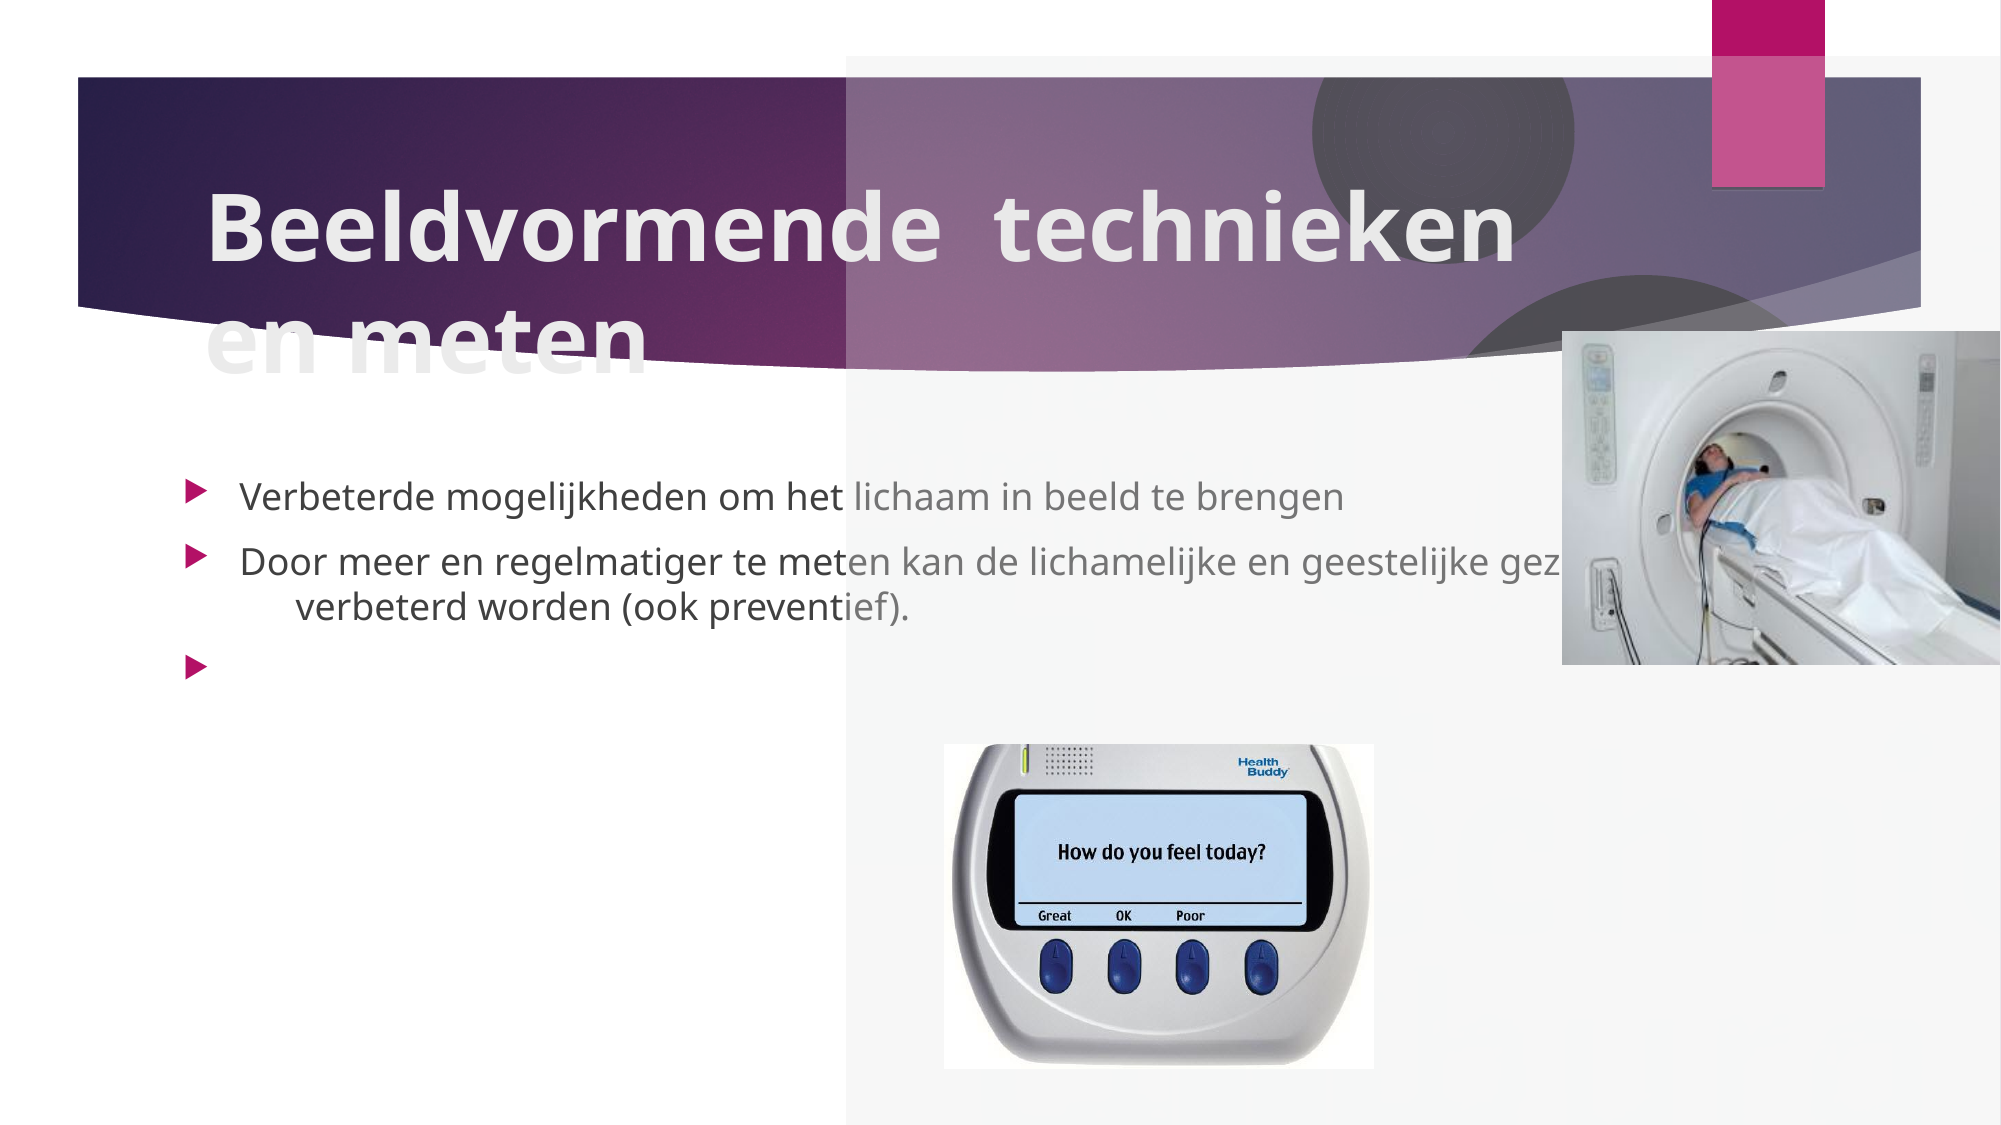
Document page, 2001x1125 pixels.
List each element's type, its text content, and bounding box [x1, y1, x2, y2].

picture [846, 55, 2000, 1125]
list Verbeterde mogelijkheden om het lichaam in beeld te brengen Door meer en regelmatiger te meten kan de lichamelijke en geestelijke gezondheid verbeterd worden (ook preventief). [168, 464, 846, 1125]
title Beeldvormende technieken en meten [189, 159, 846, 276]
